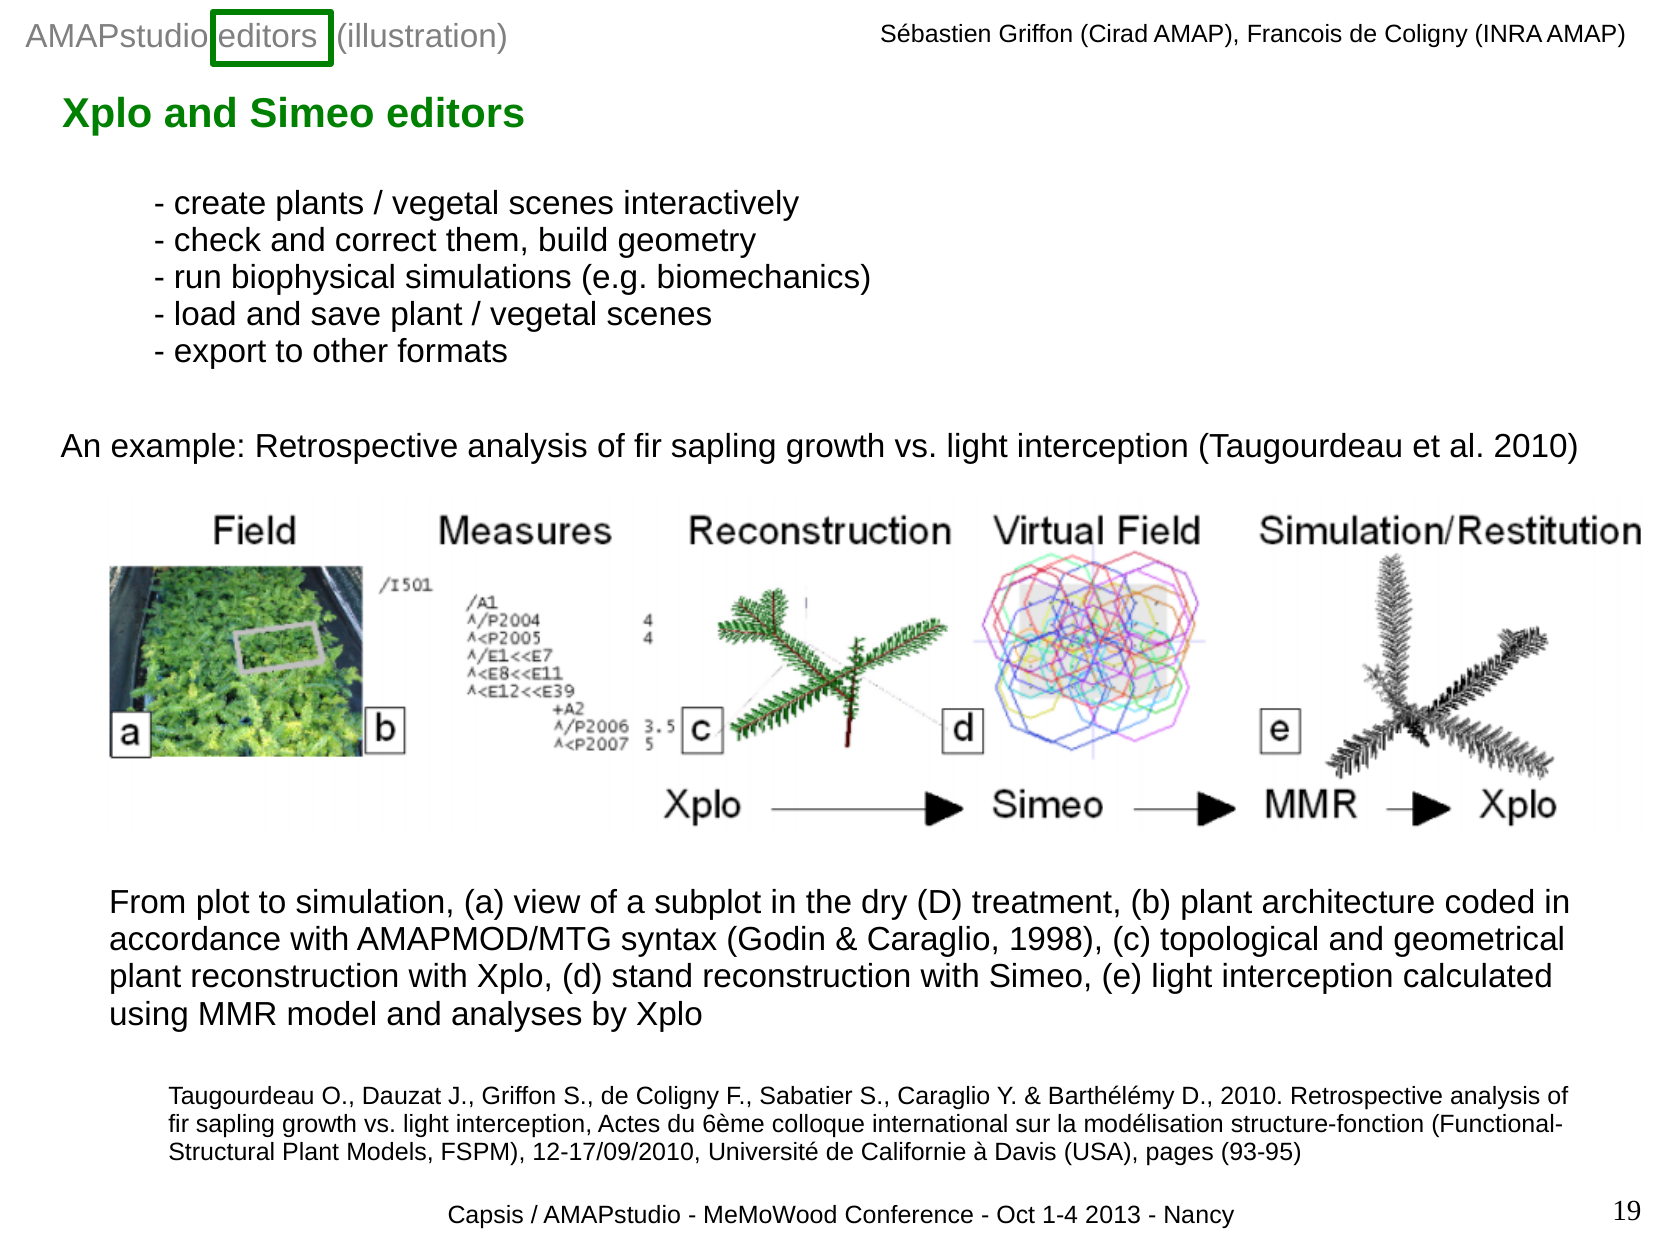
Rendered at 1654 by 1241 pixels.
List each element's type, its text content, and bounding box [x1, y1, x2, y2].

picture [77, 496, 1654, 832]
text_box Sébastien Griffon (Cirad AMAP), Francois de Coligny (INRA AMAP) [826, 11, 1642, 55]
text_box Xplo and Simeo editors [47, 82, 756, 144]
text_box Taugourdeau O., Dauzat J., Griffon S., de Coligny F., Sabatier S., Caraglio Y. & Barthélémy D., 2010. Retrospective analysis of fir sapling growth vs. light interception, Actes du 6ème colloque international sur la modélisation structure-fonction (Functional-Structural Plant Models, FSPM), 12-17/09/2010, Université de Californie à Davis (USA), pages (93-95) [153, 1074, 1595, 1186]
text_box From plot to simulation, (a) view of a subplot in the dry (D) treatment, (b) plant architecture coded in accordance with AMAPMOD/MTG syntax (Godin & Caraglio, 1998), (c) topological and geometrical plant reconstruction with Xplo, (d) stand reconstruction with Simeo, (e) light interception calculated using MMR model and analyses by Xplo [94, 876, 1654, 1040]
text_box An example: Retrospective analysis of fir sapling growth vs. light interception (Taugourdeau et al. 2010) [45, 420, 1654, 473]
text_box Capsis / AMAPstudio - MeMoWood Conference - Oct 1-4 2013 - Nancy [307, 1192, 1377, 1236]
text_box - create plants / vegetal scenes interactively - check and correct them, build geometry - run biophysical simulations (e.g. biomechanics) - load and save plant / vegetal scenes - export to other formats [138, 177, 1510, 378]
text_box AMAPstudio editors (illustration) [10, 9, 826, 62]
